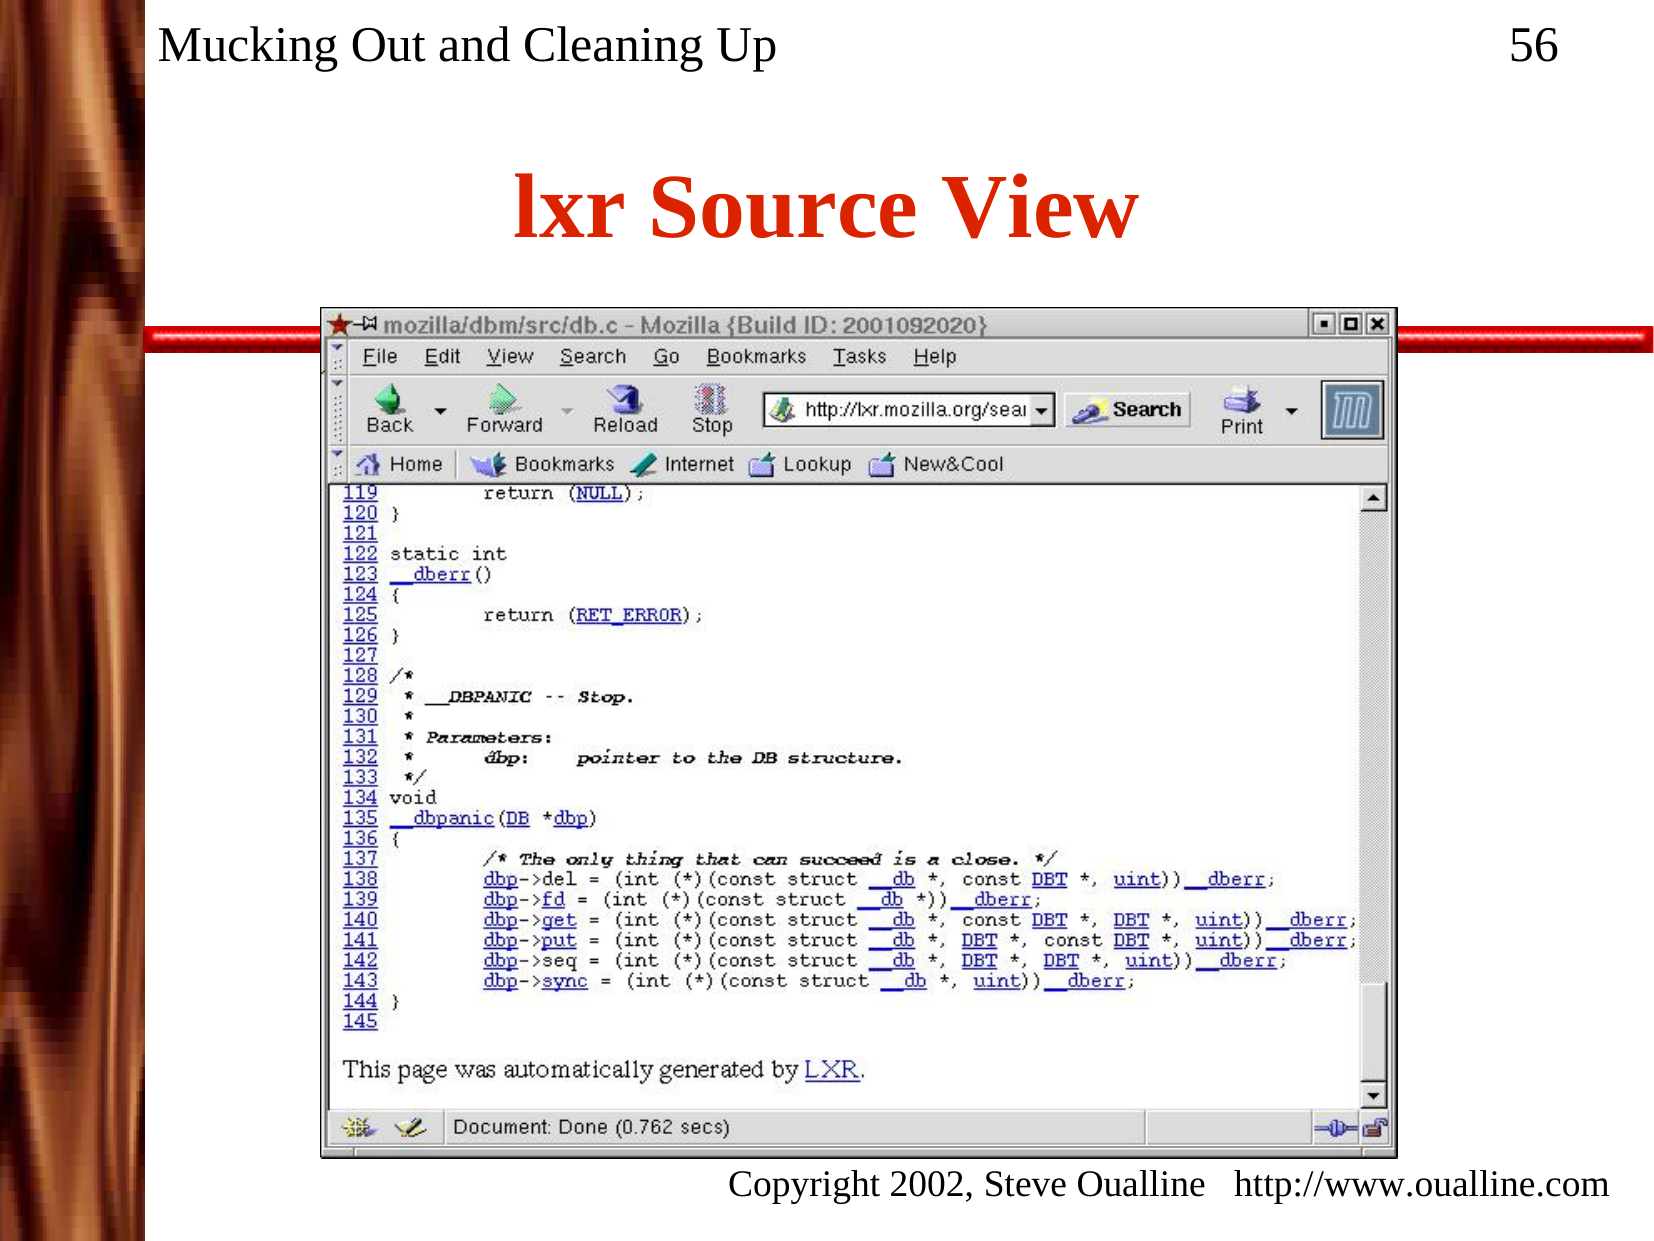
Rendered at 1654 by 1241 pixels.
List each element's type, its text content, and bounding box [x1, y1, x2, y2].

title lxr Source View [121, 102, 1534, 310]
picture [0, 0, 1654, 1241]
